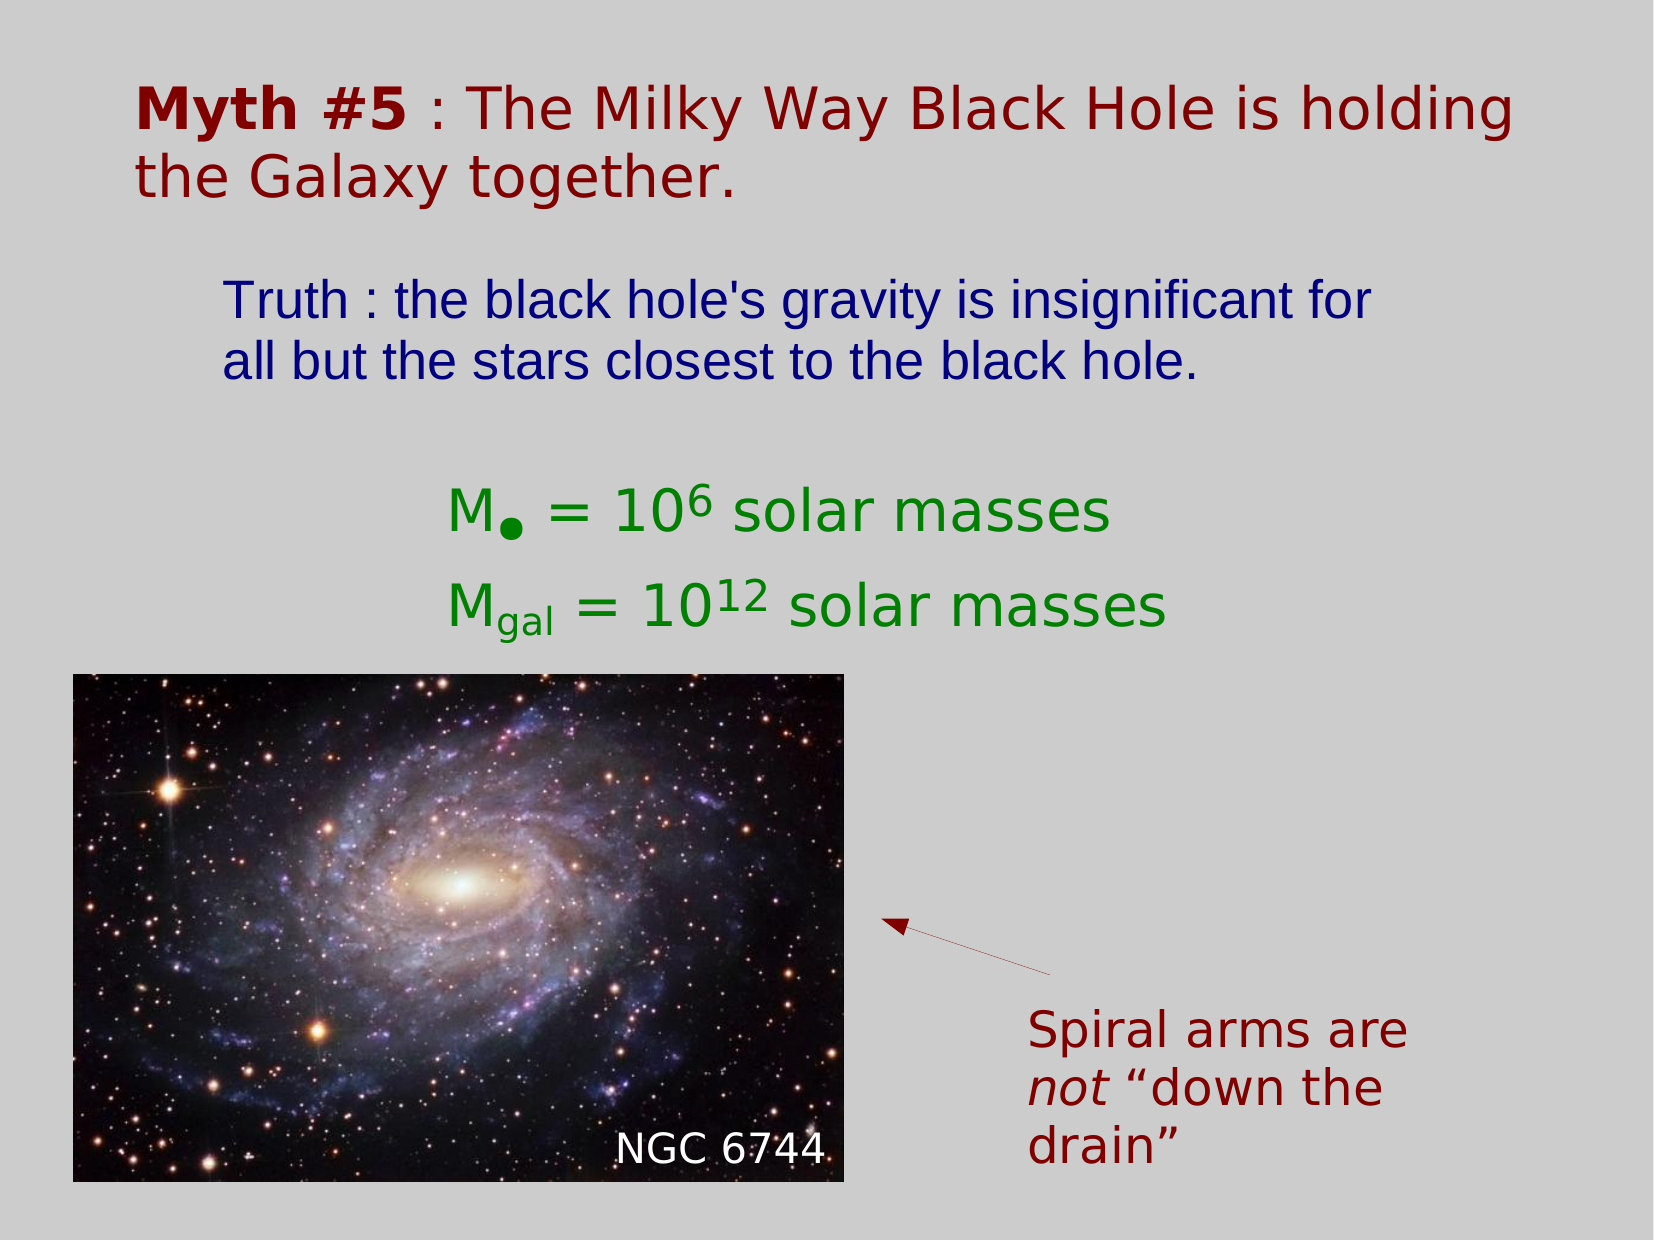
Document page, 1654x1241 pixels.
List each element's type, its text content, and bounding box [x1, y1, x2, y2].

picture [73, 674, 844, 1182]
text_box M● = 106 solar masses Mgal = 1012 solar masses [431, 468, 1181, 656]
text_box Myth #5 : The Milky Way Black Hole is holding the Galaxy together. [120, 68, 1534, 219]
text_box NGC 6744 [600, 1117, 842, 1182]
text_box Truth : the black hole's gravity is insignificant for all but the stars closest to the black hole. [208, 262, 1446, 399]
text_box Spiral arms are not “down the drain” [1012, 993, 1518, 1126]
